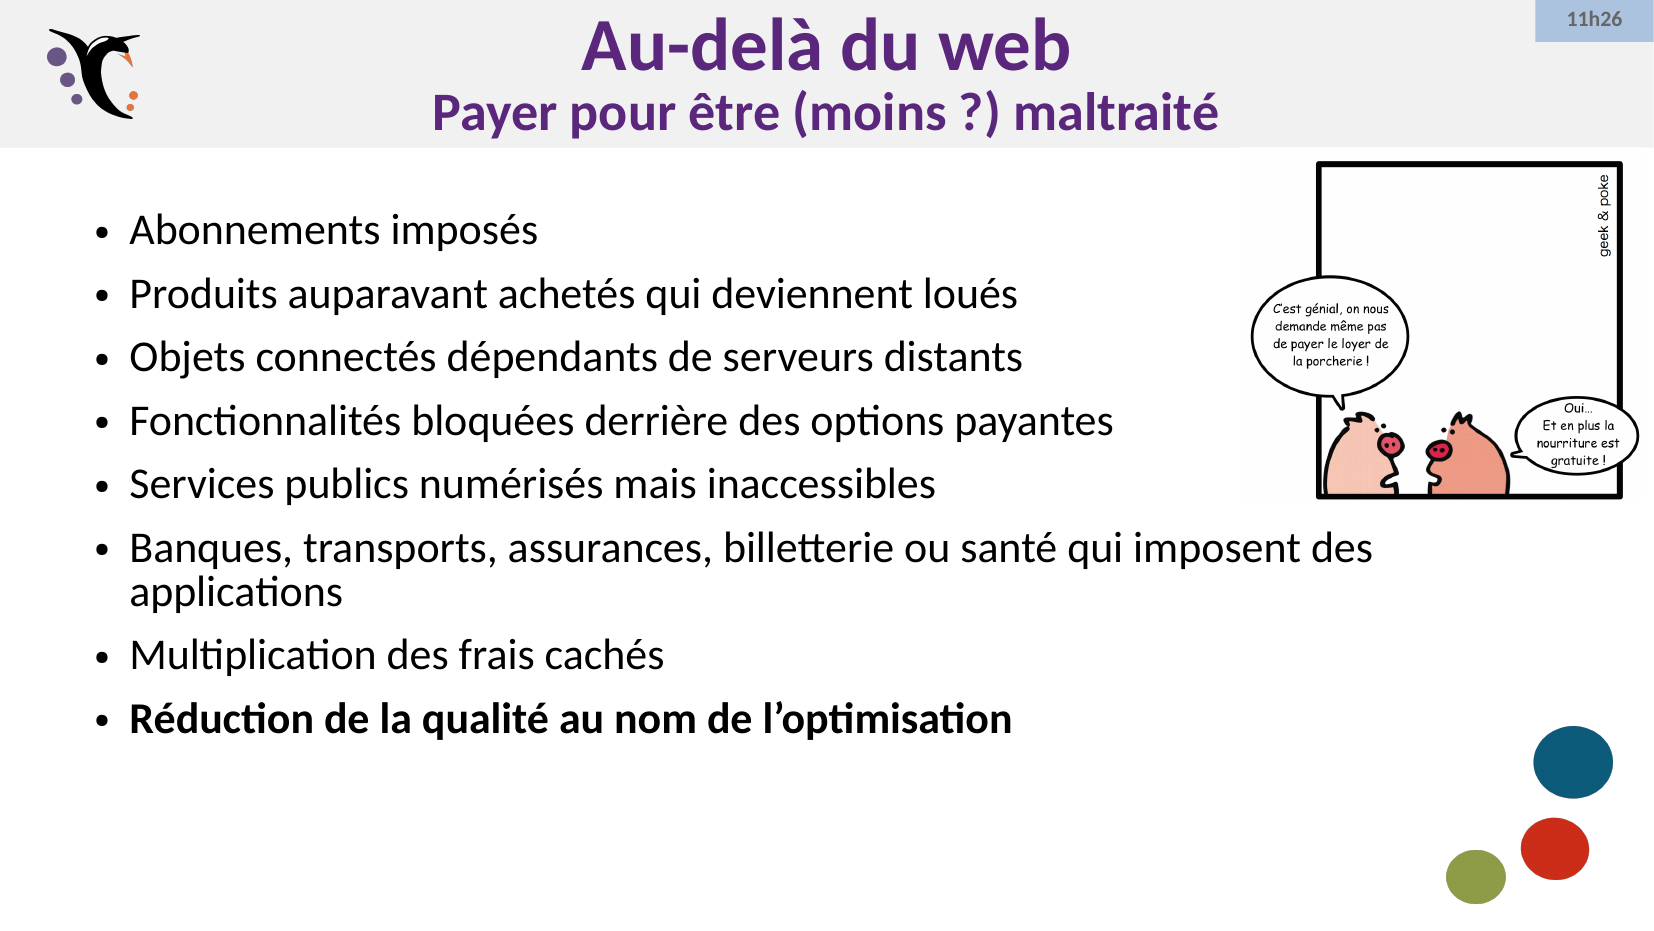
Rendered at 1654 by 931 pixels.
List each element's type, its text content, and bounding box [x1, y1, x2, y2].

text_box 11h26 [1535, 0, 1654, 42]
picture [47, 29, 82, 119]
title Au-delà du web Payer pour être (moins ?) maltraité [82, 14, 1571, 144]
picture [1446, 726, 1613, 904]
list Abonnements imposés Produits auparavant achetés qui deviennent loués Objets connectés dépendants de serveurs distants Fonctionnalités bloquées derrière des options payantes Services publics numérisés mais inaccessibles Banques, transports, assurances, billetterie ou santé qui imposent des applications Multiplication des frais cachés Réduction de la qualité au nom de l’optimisation [82, 211, 1571, 752]
picture [1241, 147, 1642, 502]
